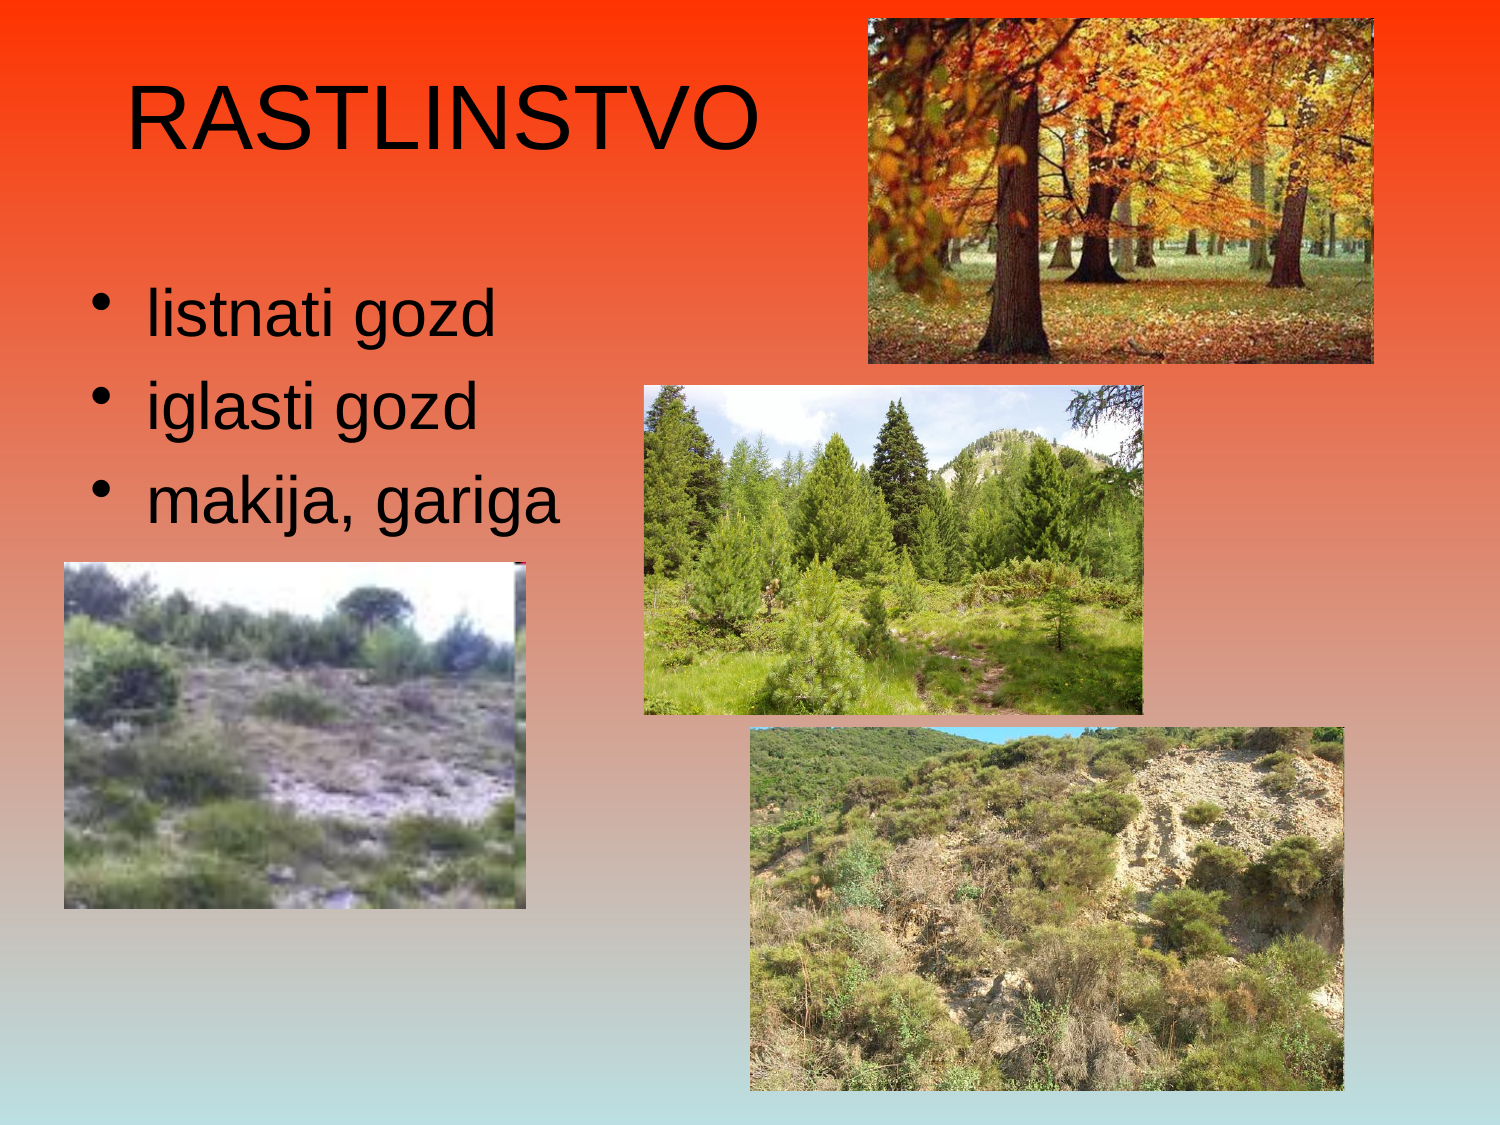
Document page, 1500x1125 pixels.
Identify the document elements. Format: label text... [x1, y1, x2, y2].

picture [643, 385, 1144, 715]
picture [750, 727, 1345, 1091]
picture [868, 18, 1374, 364]
title RASTLINSTVO [0, 19, 868, 207]
list listnati gozd iglasti gozd makija, gariga [75, 262, 1425, 1005]
picture [64, 562, 526, 909]
